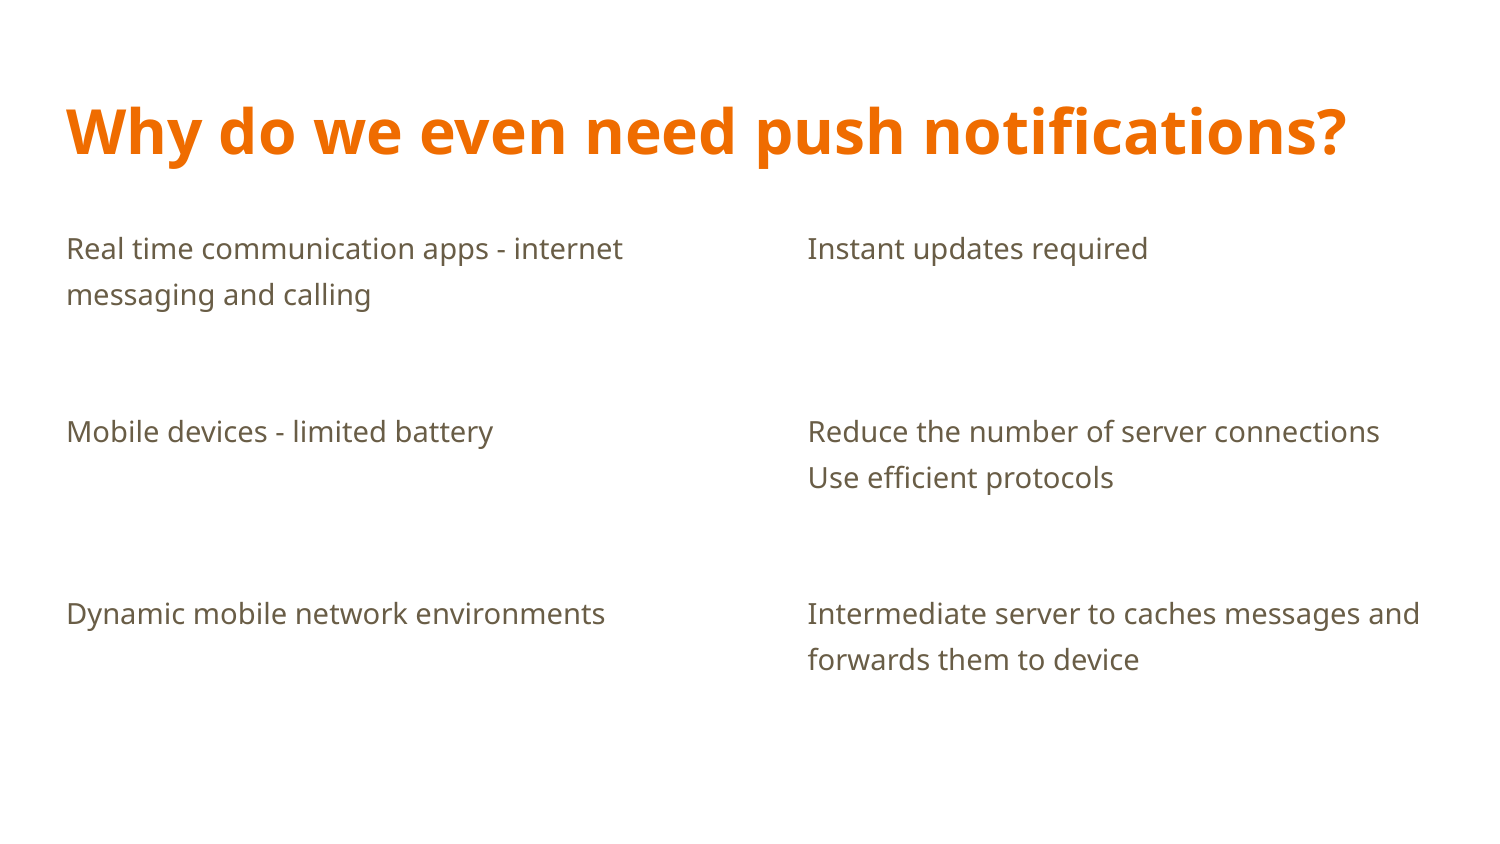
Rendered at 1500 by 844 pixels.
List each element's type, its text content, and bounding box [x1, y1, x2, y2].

list Instant updates required Reduce the number of server connections Use efficient protocols Intermediate server to caches messages and forwards them to device [792, 207, 1449, 750]
list Real time communication apps - internet messaging and calling Mobile devices - limited battery Dynamic mobile network environments [51, 207, 708, 750]
title Why do we even need push notifications? [51, 72, 1449, 189]
